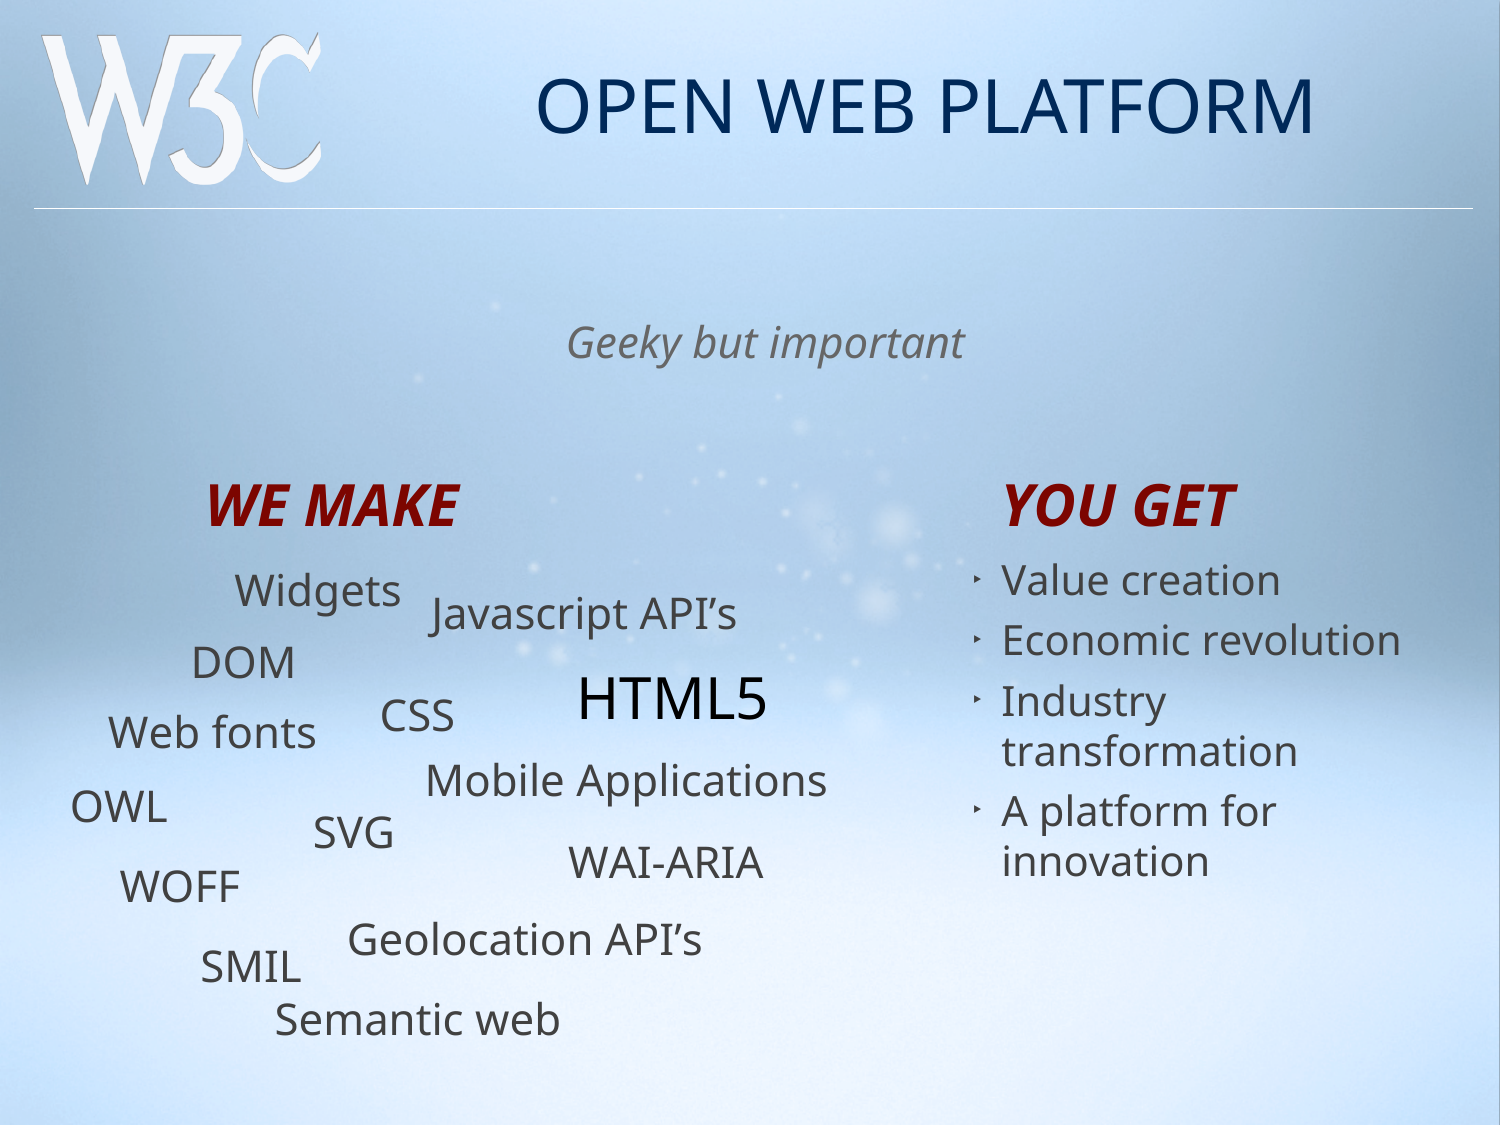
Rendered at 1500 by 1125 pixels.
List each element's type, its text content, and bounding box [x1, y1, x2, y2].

text_box Value creation Economic revolution Industry transformation A platform for innovation [957, 604, 1461, 835]
text_box WE MAKE [179, 444, 484, 563]
text_box SMIL [200, 938, 302, 991]
text_box Mobile Applications [424, 752, 829, 805]
text_box Semantic web [274, 991, 562, 1044]
text_box HTML5 [576, 661, 769, 732]
text_box Widgets [234, 563, 402, 616]
text_box Geolocation API’s [346, 911, 704, 965]
text_box WAI-ARIA [568, 834, 764, 888]
text_box Javascript API’s [431, 585, 739, 638]
text_box Web fonts [107, 705, 318, 758]
title OPEN WEB PLATFORM [352, 0, 1500, 207]
text_box DOM [190, 634, 297, 688]
text_box YOU GET [920, 444, 1315, 563]
text_box CSS [379, 687, 456, 741]
text_box Geeky but important [241, 303, 1290, 378]
text_box OWL [69, 778, 168, 832]
text_box WOFF [119, 858, 241, 912]
text_box Widgets [319, 585, 332, 603]
text_box SVG [312, 805, 396, 858]
picture [0, 0, 1500, 1125]
